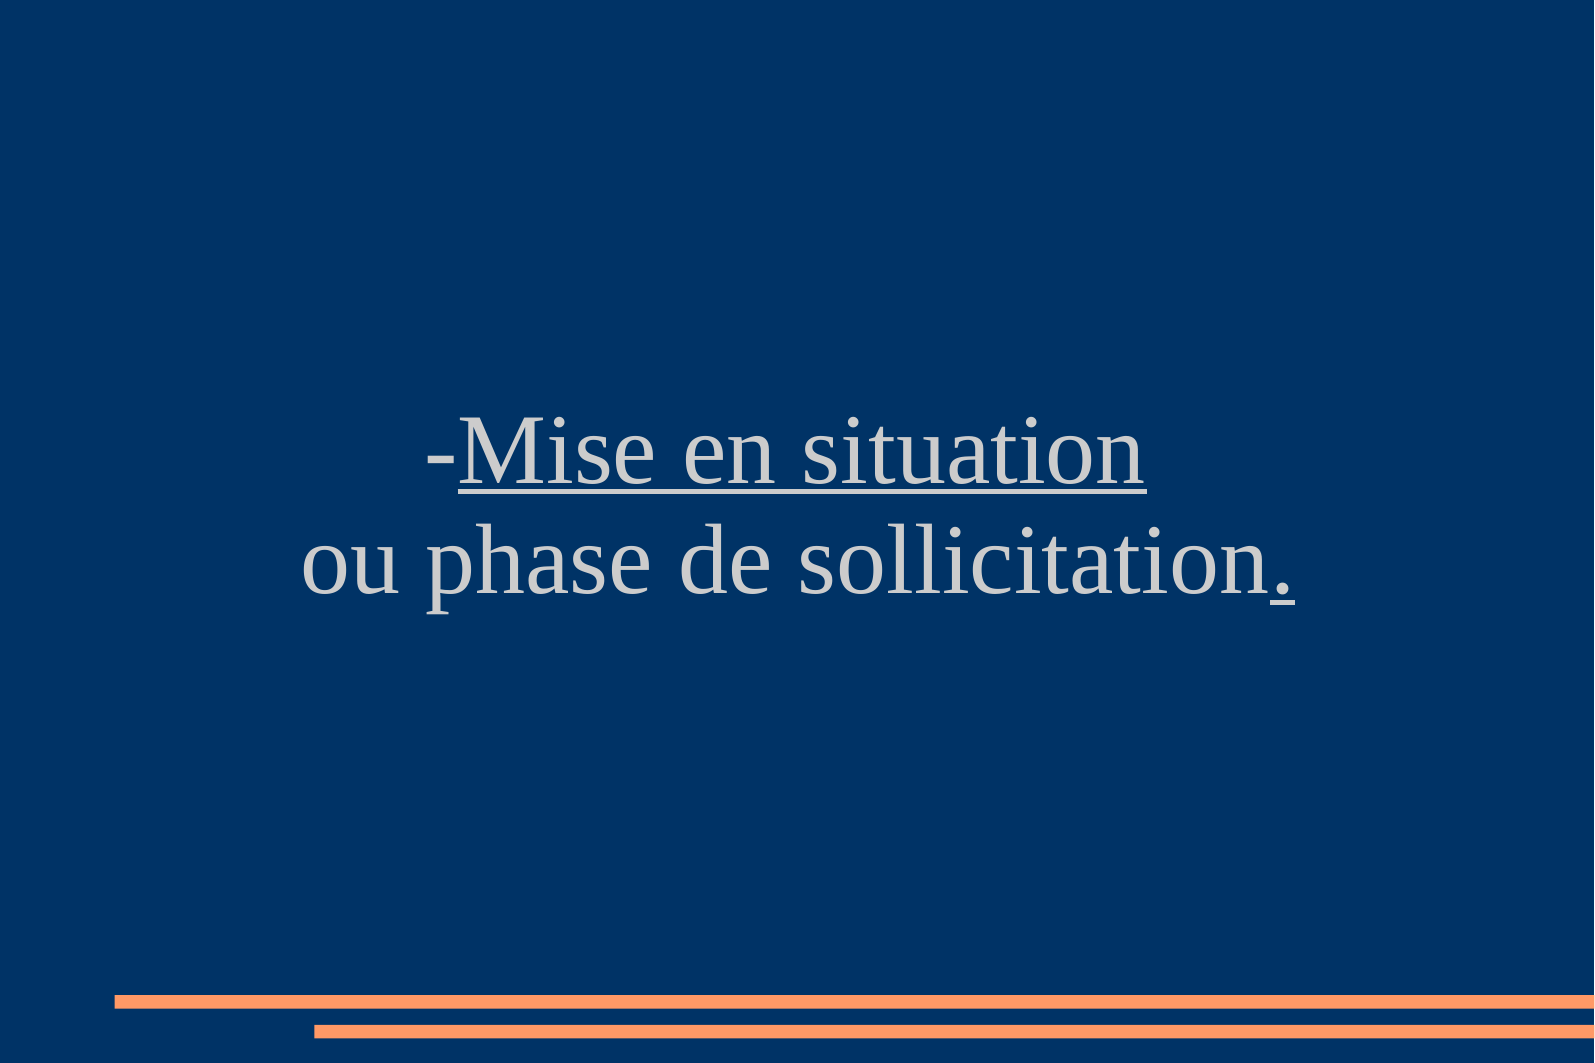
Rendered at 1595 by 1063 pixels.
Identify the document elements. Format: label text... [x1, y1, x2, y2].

subtitle -Mise en situation ou phase de sollicitation. [117, 39, 1479, 971]
